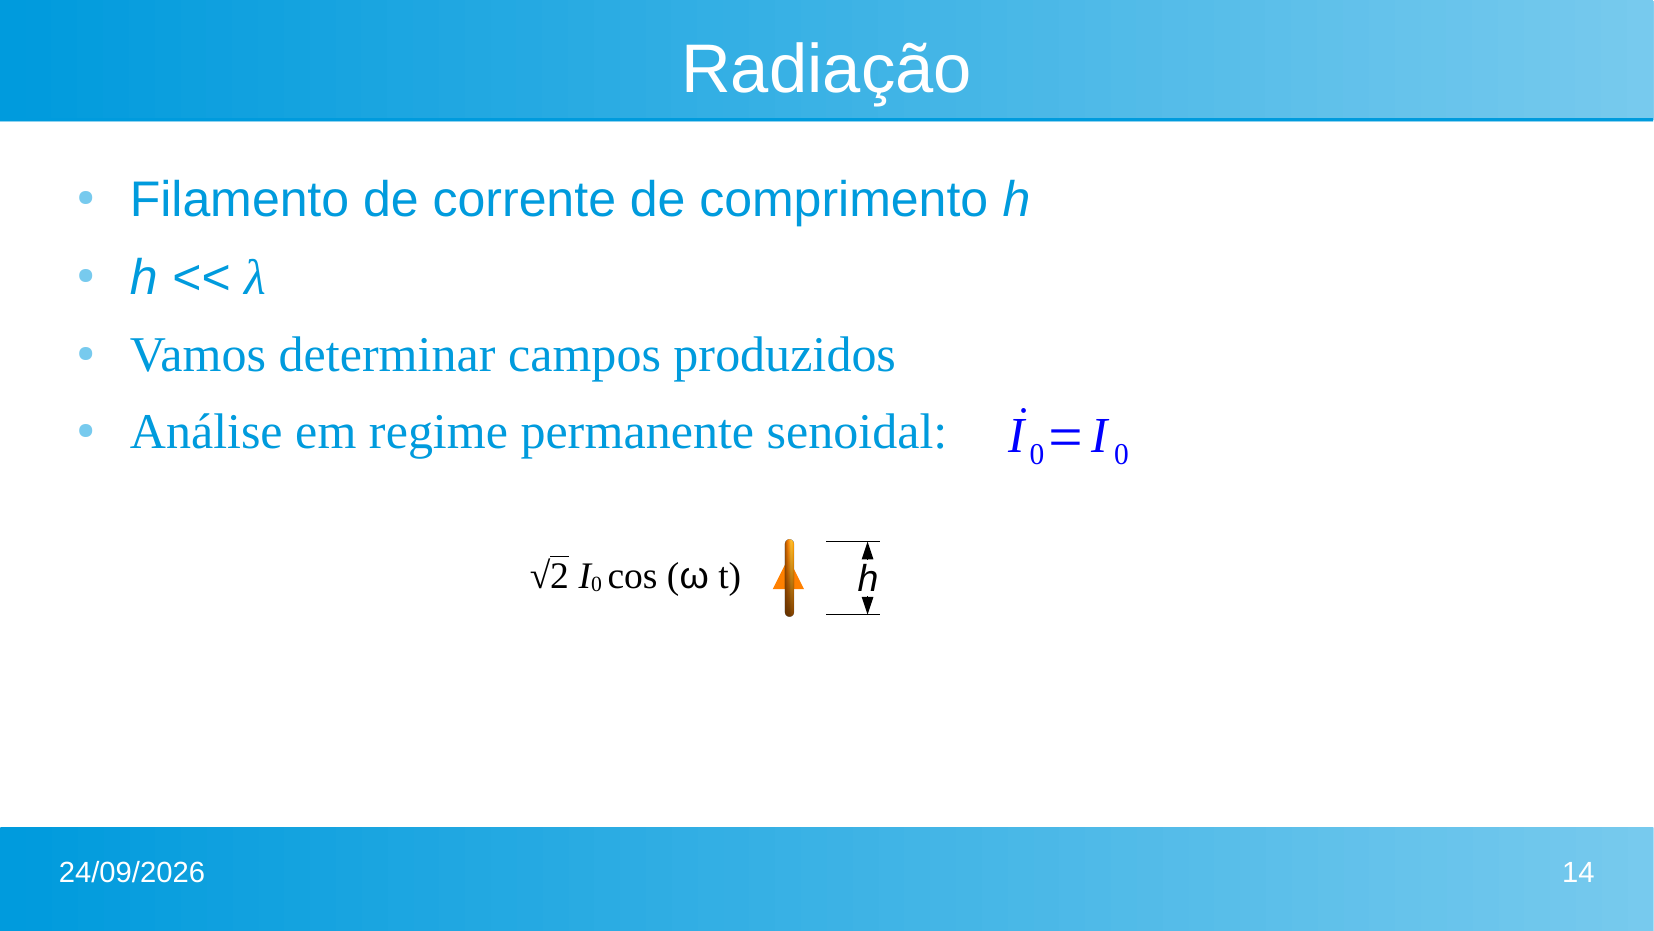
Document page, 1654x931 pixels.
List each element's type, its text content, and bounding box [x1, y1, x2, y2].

list Filamento de corrente de comprimento h h << λ Vamos determinar campos produzidos Análise em regime permanente senoidal: [59, 171, 1595, 352]
text_box √2 I0 cos (ω t) [515, 546, 757, 604]
title Radiação [59, 29, 1595, 108]
chart [997, 406, 1135, 471]
